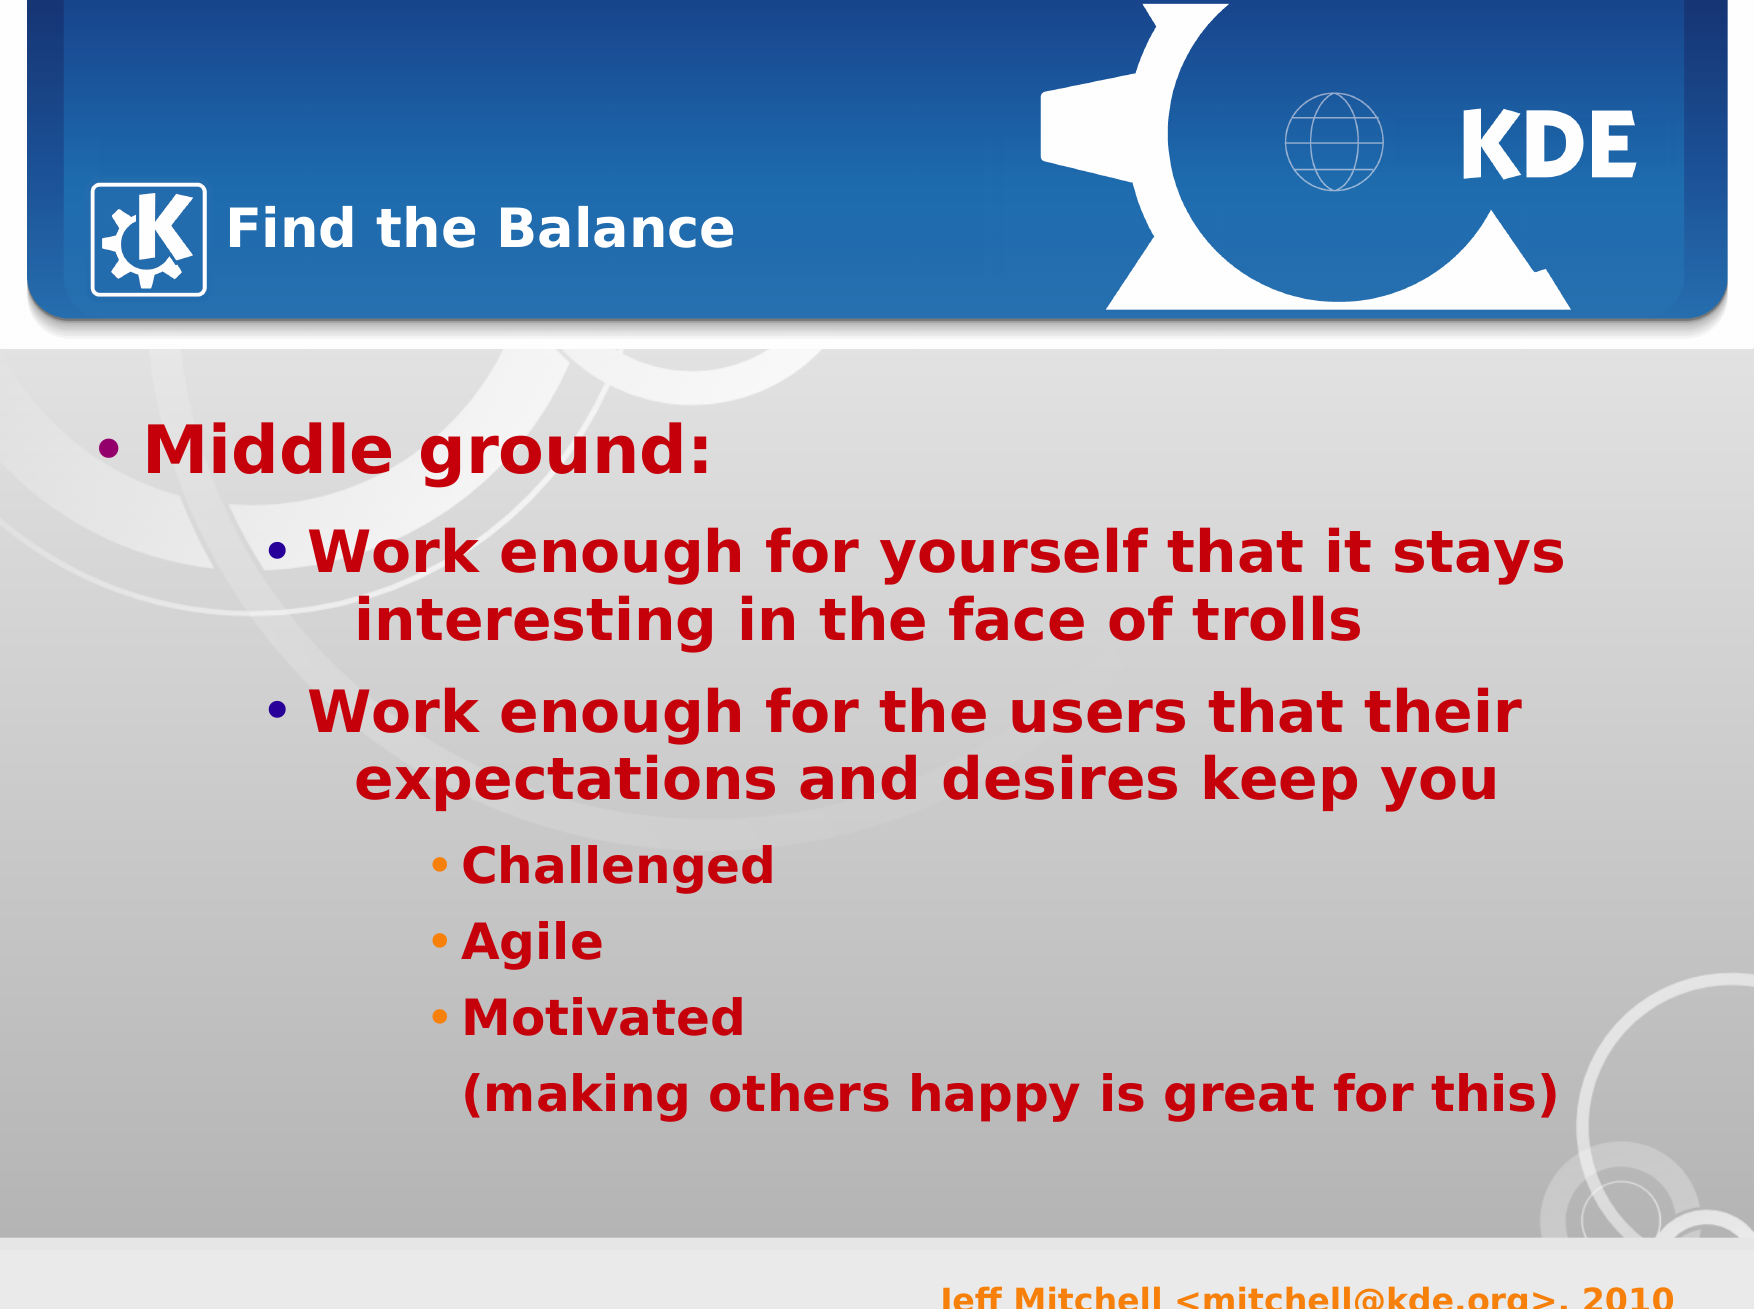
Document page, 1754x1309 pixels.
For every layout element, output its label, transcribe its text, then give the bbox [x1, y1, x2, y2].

list Middle ground: Work enough for yourself that it stays interesting in the face of trolls Work enough for the users that their expectations and desires keep you Challenged Agile Motivated (making others happy is great for this) [71, 411, 1651, 1148]
title Find the Balance [225, 194, 1126, 264]
picture [0, 0, 1754, 1237]
